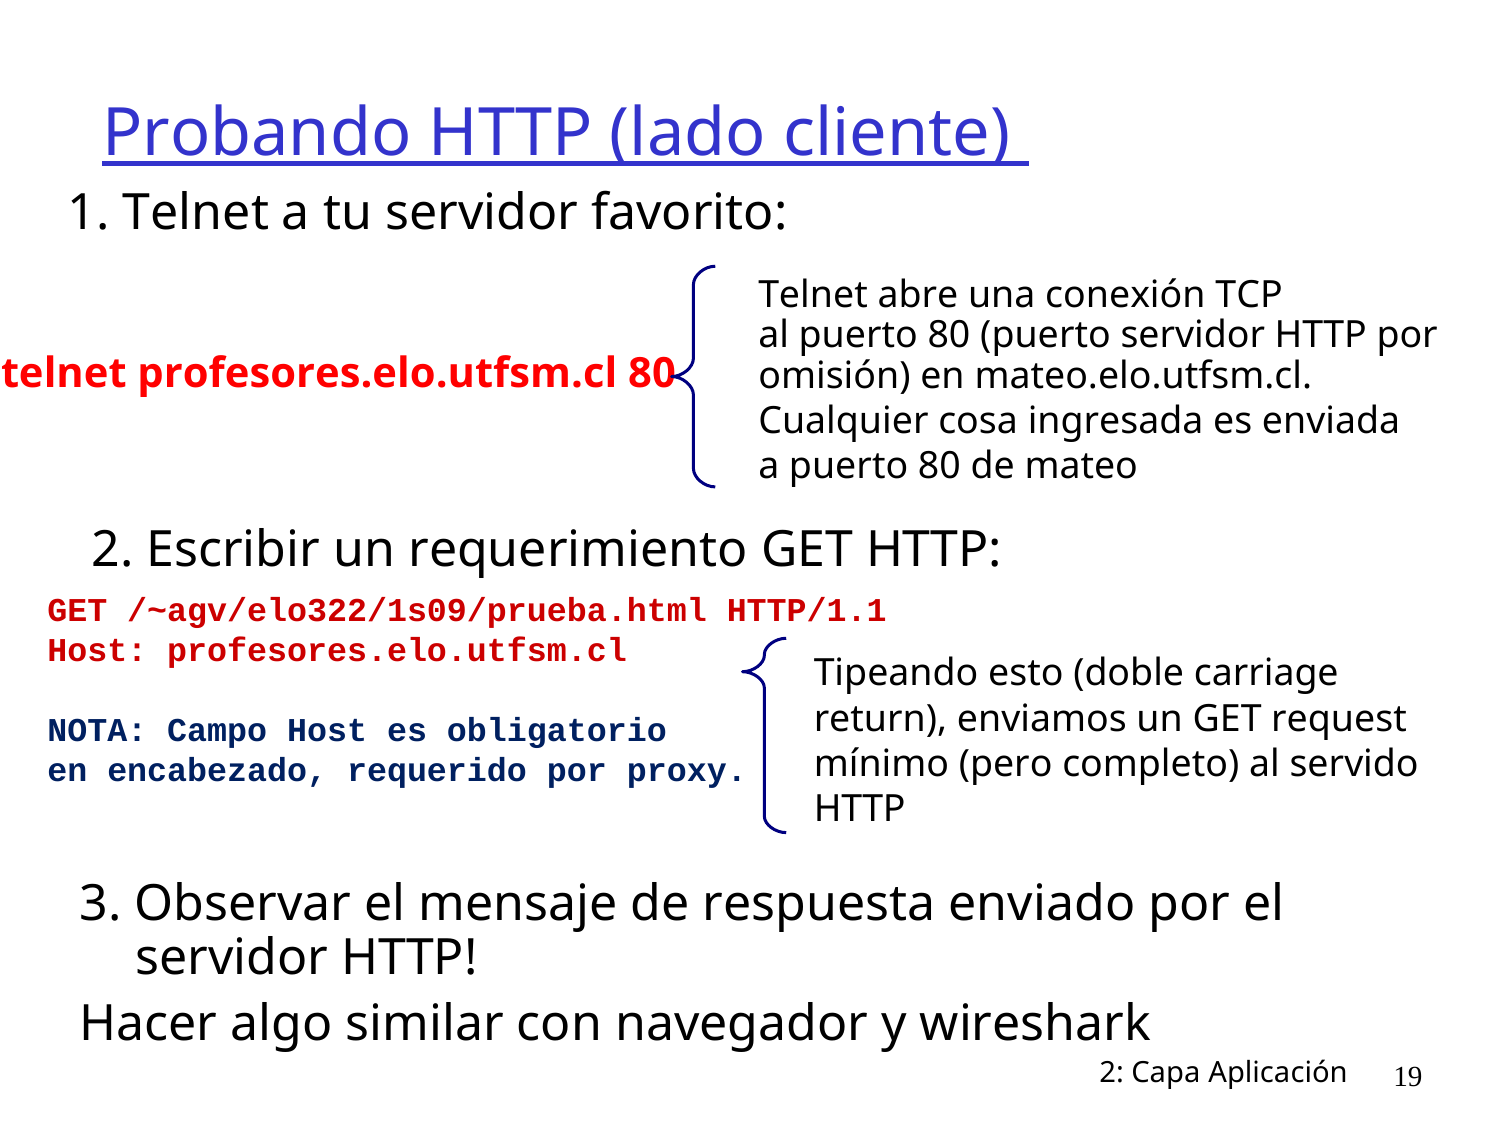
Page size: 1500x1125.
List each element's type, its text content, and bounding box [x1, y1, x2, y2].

list 1. Telnet a tu servidor favorito: [53, 172, 1382, 321]
text_box Telnet abre una conexión TCP al puerto 80 (puerto servidor HTTP por omisión) en mateo.elo.utfsm.cl. Cualquier cosa ingresada es enviada a puerto 80 de mateo [743, 267, 1454, 495]
text_box telnet profesores.elo.utfsm.cl 80 [0, 343, 691, 405]
title Probando HTTP (lado cliente) [87, 37, 1475, 225]
text_box Tipeando esto (doble carriage return), enviamos un GET request mínimo (pero completo) al servido HTTP [798, 645, 1435, 837]
text_box 2. Escribir un requerimiento GET HTTP: [76, 515, 1405, 645]
text_box 3. Observar el mensaje de respuesta enviado por el servidor HTTP! Hacer algo similar con navegador y wireshark [64, 869, 1394, 1060]
text_box GET /~agv/elo322/1s09/prueba.html HTTP/1.1 Host: profesores.elo.utfsm.cl NOTA: Campo Host es obligatorio en encabezado, requerido por proxy. [32, 580, 903, 796]
